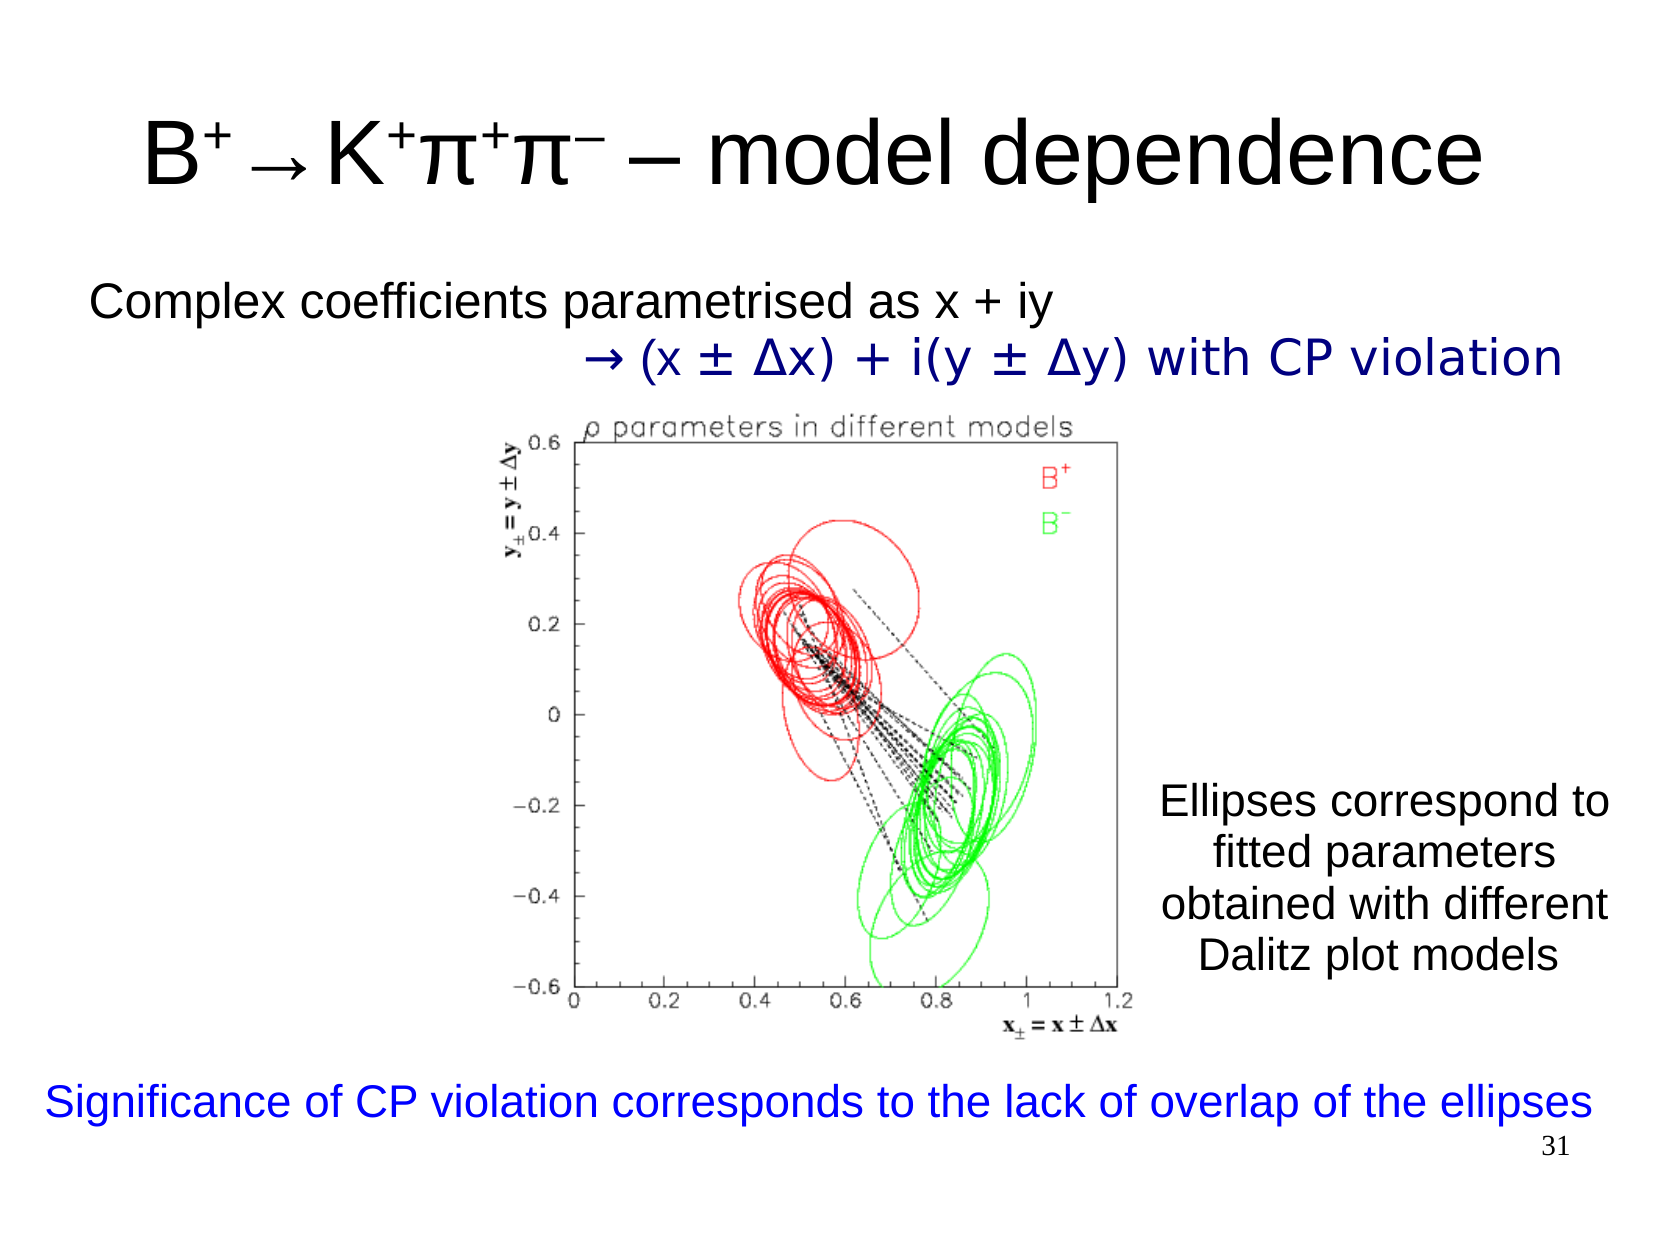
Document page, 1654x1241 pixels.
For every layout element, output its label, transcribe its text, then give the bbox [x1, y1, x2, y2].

picture [468, 395, 1187, 1060]
text_box Significance of CP violation corresponds to the lack of overlap of the ellipses [29, 1068, 1625, 1135]
text_box Ellipses correspond to fitted parameters obtained with different Dalitz plot models [1133, 767, 1636, 988]
text_box Complex coefficients parametrised as x + iy → (x ± Δx) + i(y ± Δy) with CP violation [73, 265, 1580, 395]
title B+→K+π+π– – model dependence [82, 56, 1571, 250]
